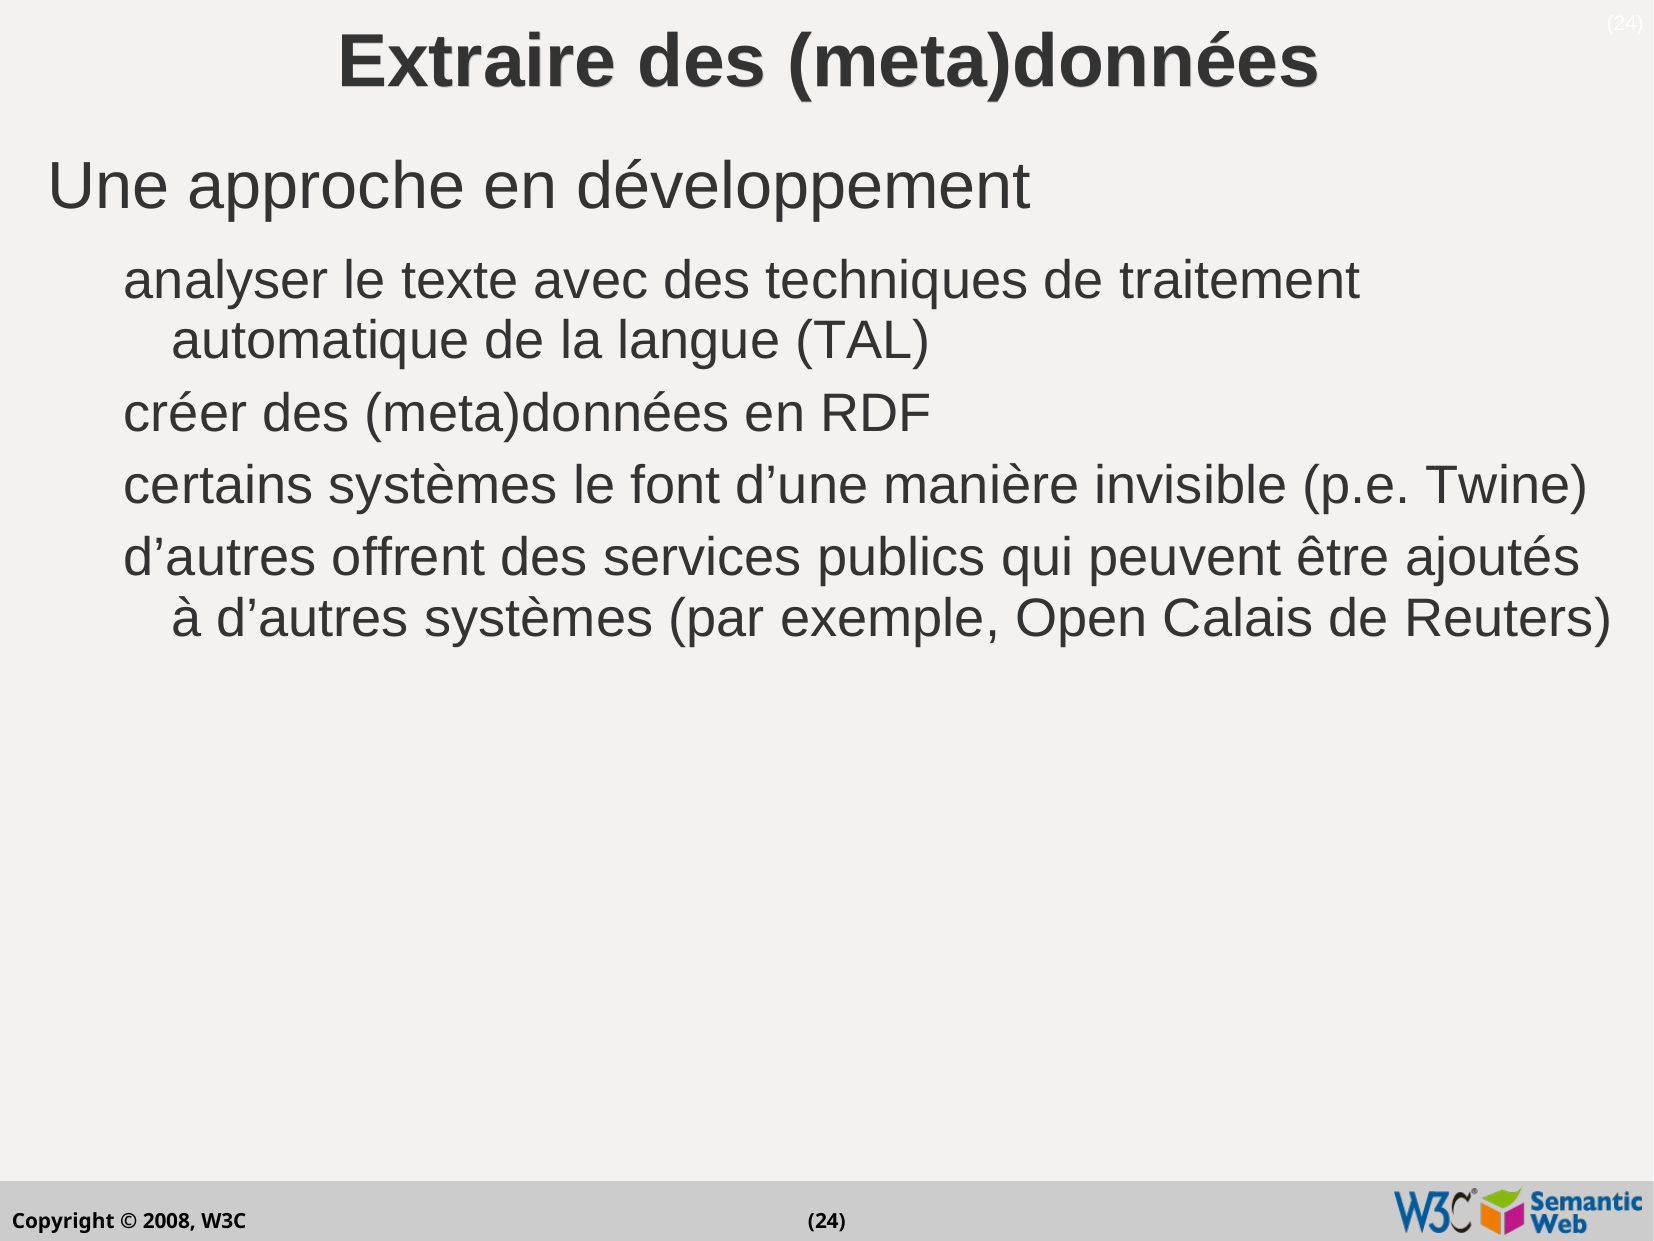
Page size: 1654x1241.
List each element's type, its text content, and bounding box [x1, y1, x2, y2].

title Extraire des (meta)données [93, 0, 1565, 119]
picture [1394, 1185, 1642, 1235]
list Une approche en développement analyser le texte avec des techniques de traitement automatique de la langue (TAL) créer des (meta)données en RDF certains systèmes le font d’une manière invisible (p.e. Twine) d’autres offrent des services publics qui peuvent être ajoutés à d’autres systèmes (par exemple, Open Calais de Reuters) [29, 147, 1624, 1119]
